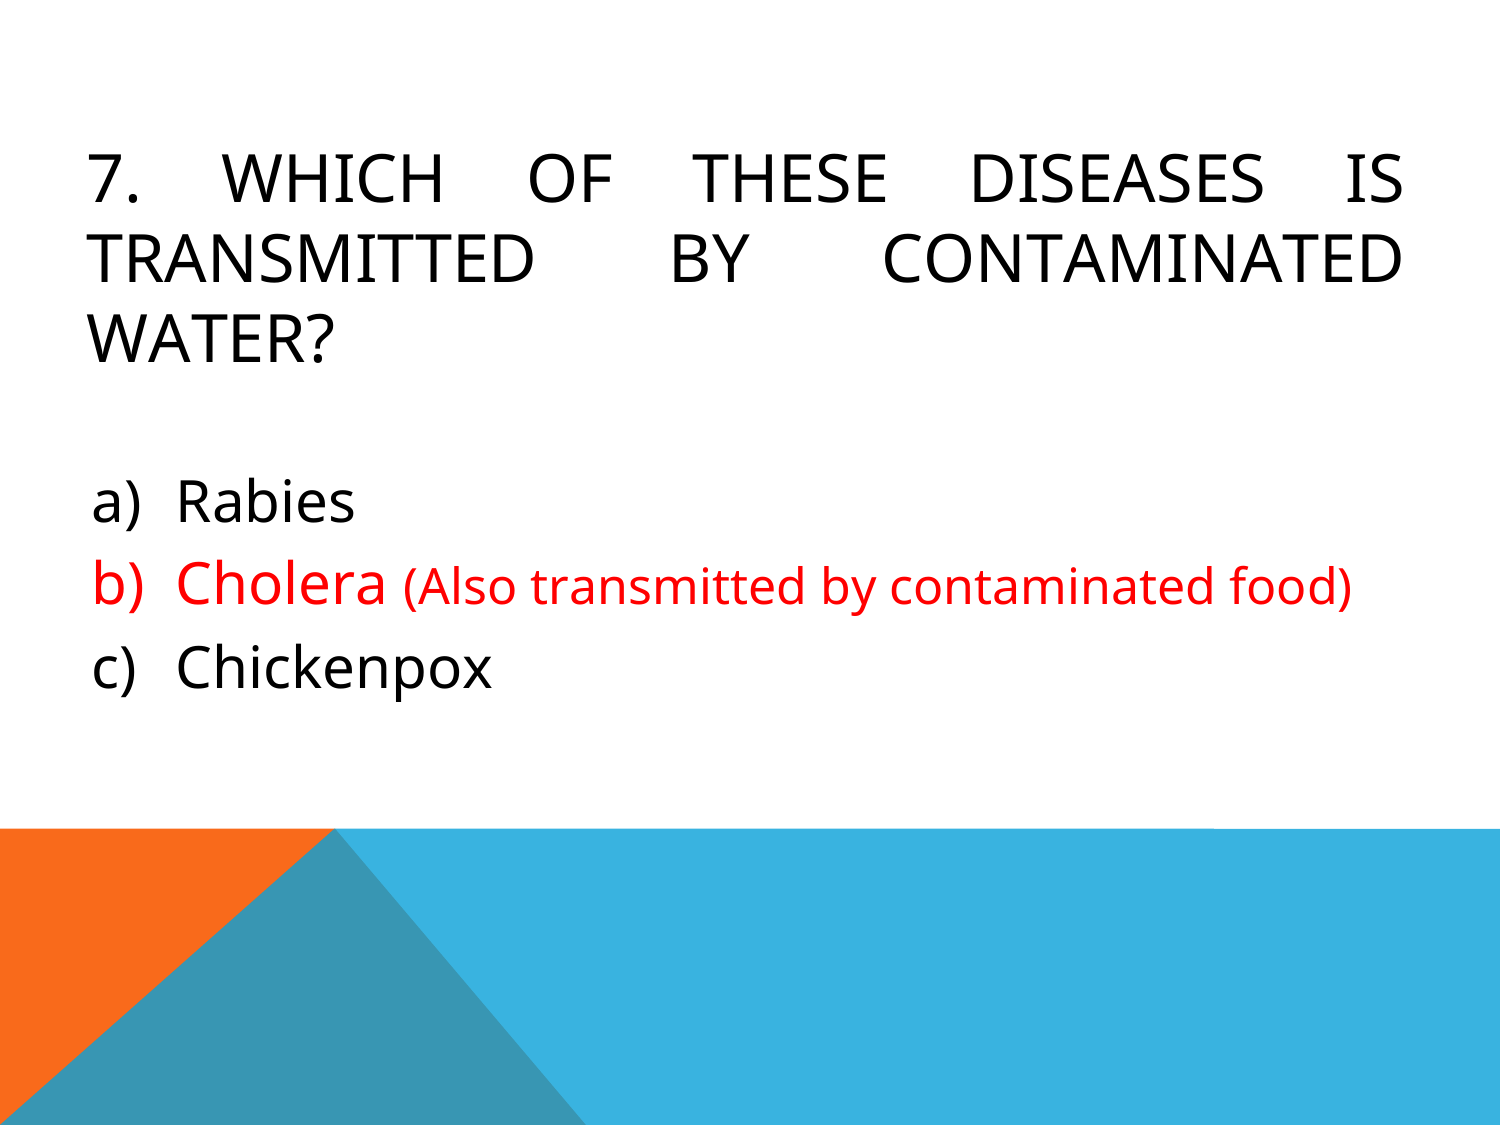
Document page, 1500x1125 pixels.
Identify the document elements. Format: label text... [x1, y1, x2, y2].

text_box Rabies Cholera (Also transmitted by contaminated food) Chickenpox [76, 456, 1427, 1041]
title 7. WHICH OF THESE DISEASES IS TRANSMITTED BY CONTAMINATED WATER? [71, 162, 1422, 350]
